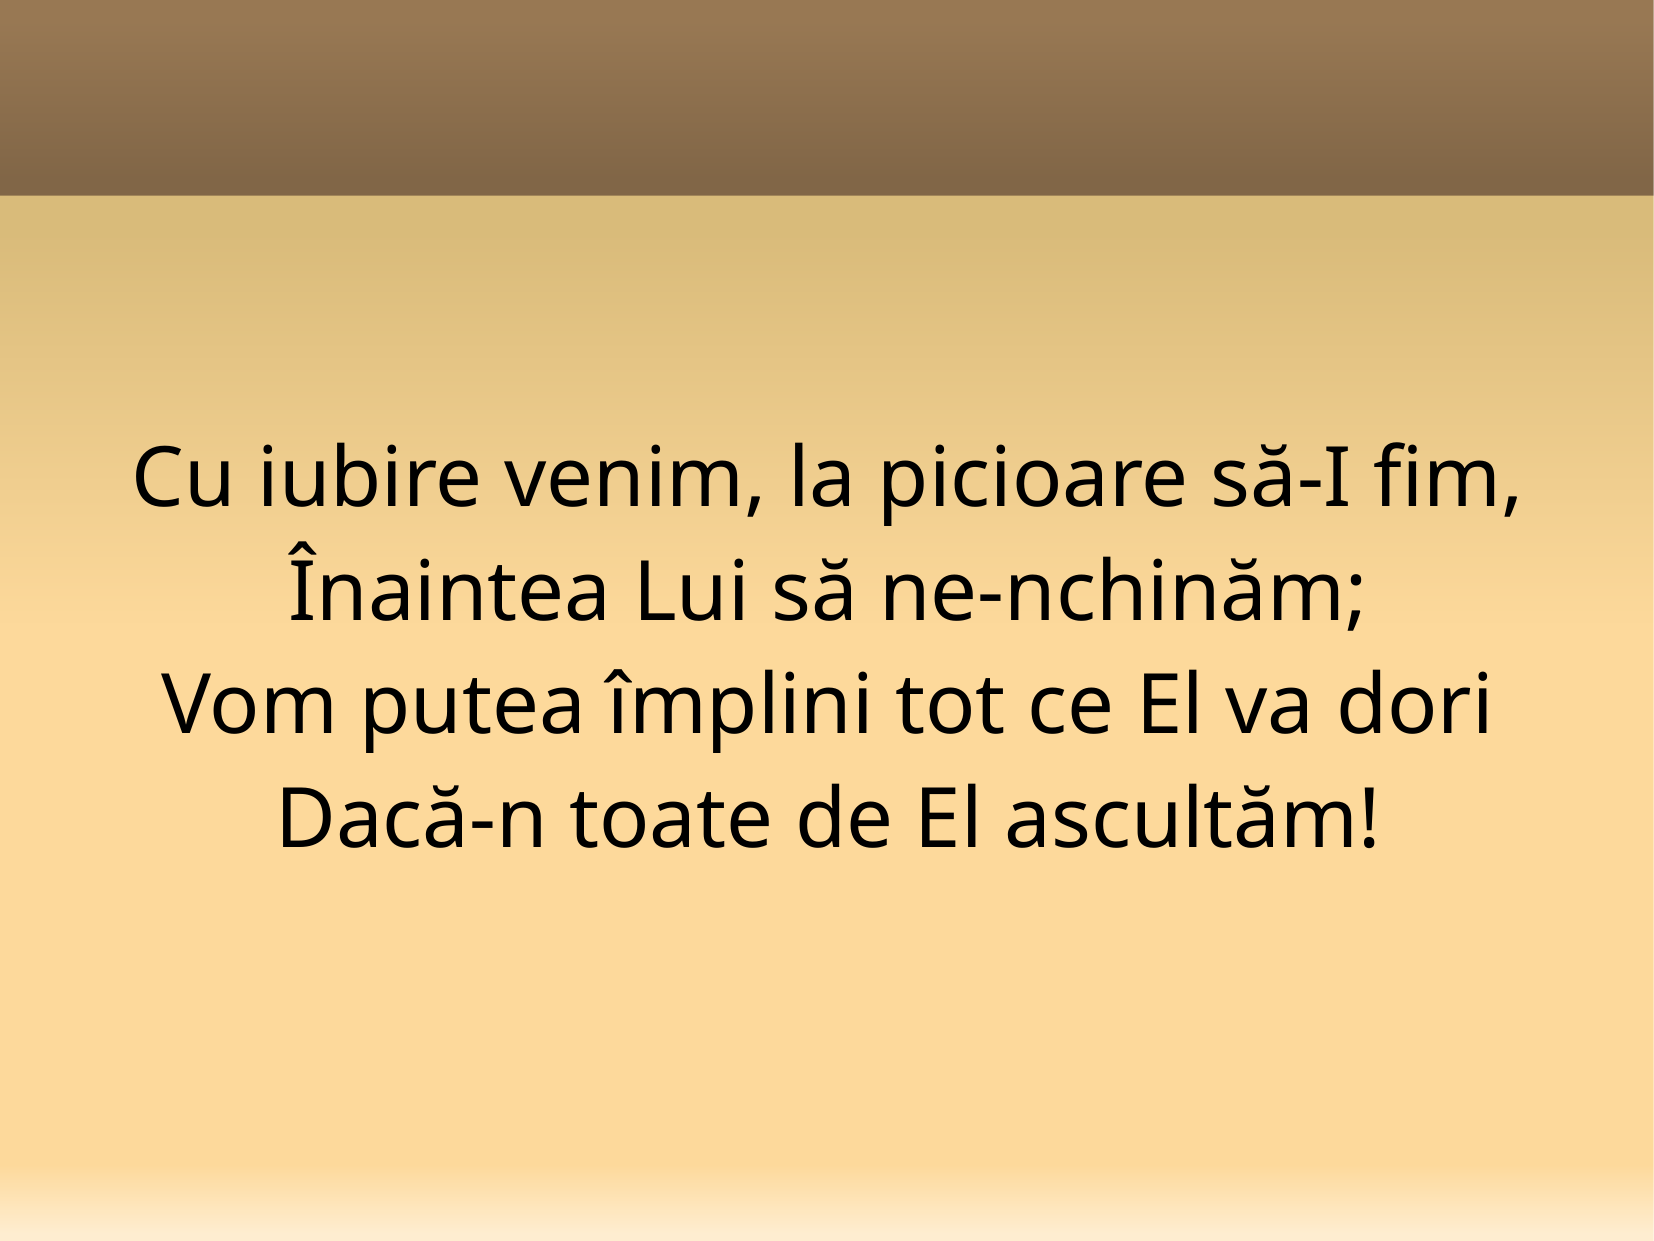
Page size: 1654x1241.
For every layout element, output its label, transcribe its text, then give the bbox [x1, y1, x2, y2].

picture [0, 0, 1654, 1241]
text_box Cu iubire venim, la picioare să-I fim, Înaintea Lui să ne-nchinăm; Vom putea împlini tot ce El va dori Dacă-n toate de El ascultăm! [3, 410, 1654, 840]
